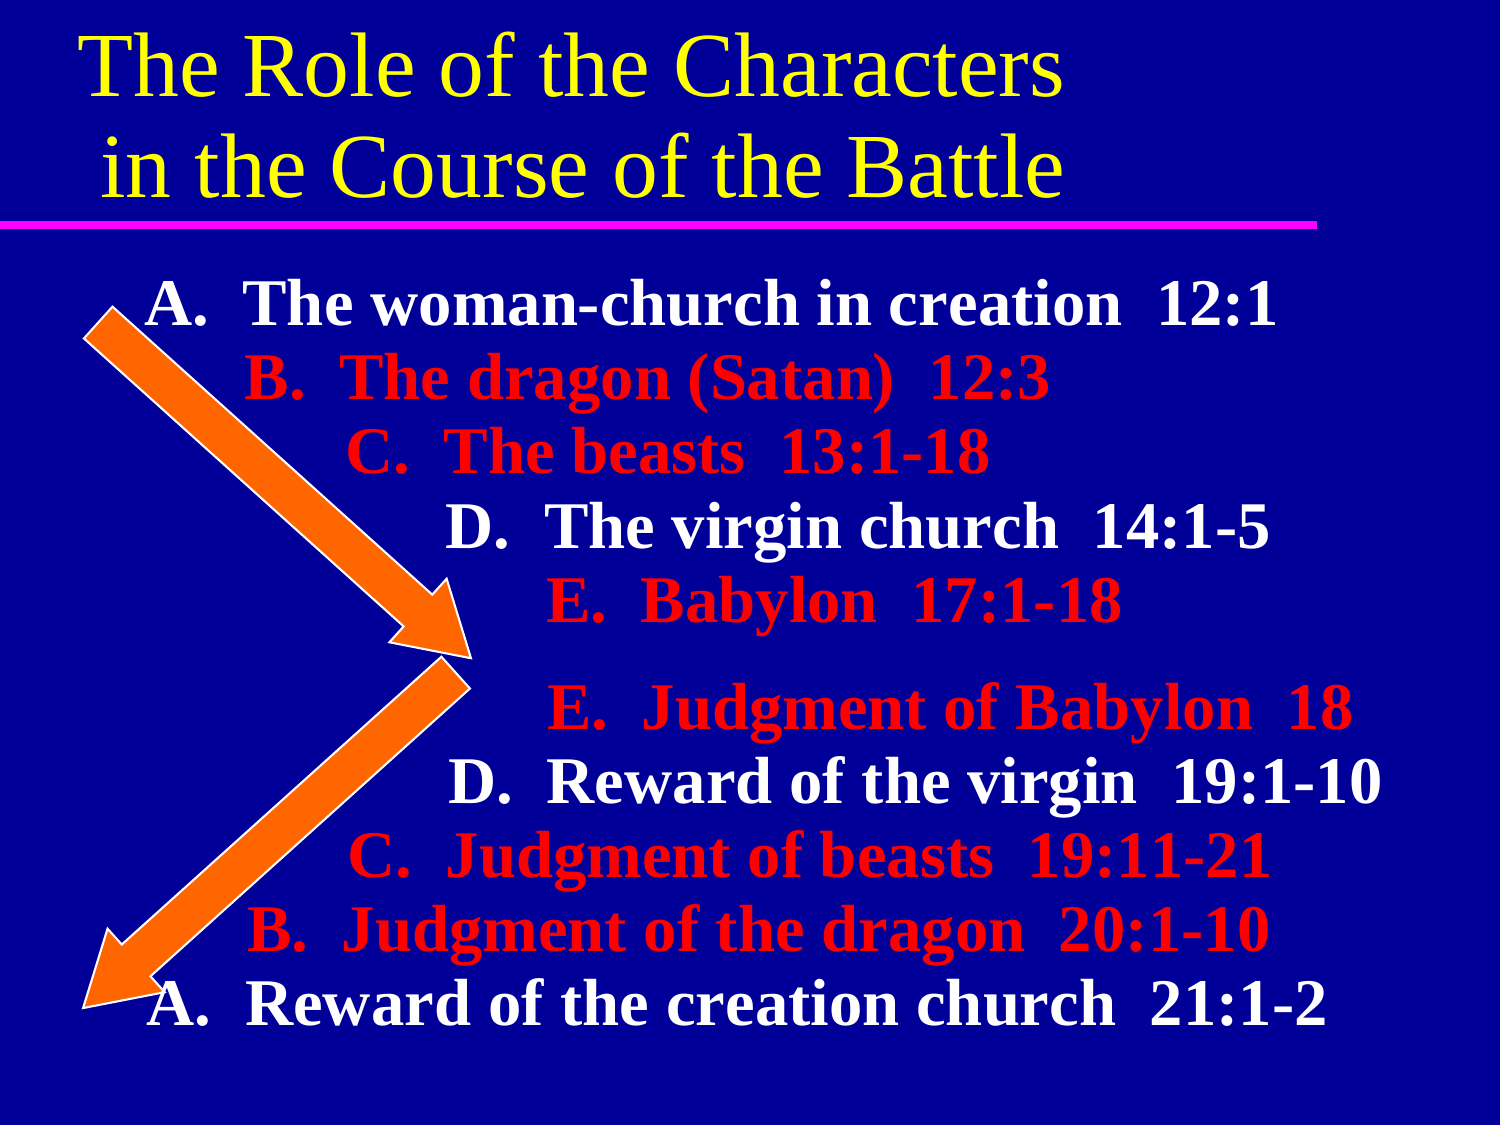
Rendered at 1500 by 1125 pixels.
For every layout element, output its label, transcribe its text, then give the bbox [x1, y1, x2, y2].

text_box A. The woman-church in creation 12:1 B. The dragon (Satan) 12:3 C. The beasts 13:1-18 D. The virgin church 14:1-5 E. Babylon 17:1-18 [128, 258, 1476, 645]
list E. Judgment of Babylon 18 D. Reward of the virgin 19:1-10 C. Judgment of beasts 19:11-21 B. Judgment of the dragon 20:1-10 A. Reward of the creation church 21:1-2 [131, 662, 1438, 1075]
text_box [83, 928, 131, 1009]
title The Role of the Characters in the Course of the Battle [62, 6, 1338, 225]
text_box A. The woman-church in creation 12:1 B. The dragon (Satan) 12:3 C. The beasts 13:1-18 D. The virgin church 14:1-5 E. Babylon 17:1-18 [128, 380, 403, 645]
text_box [83, 306, 471, 659]
text_box [435, 656, 447, 662]
